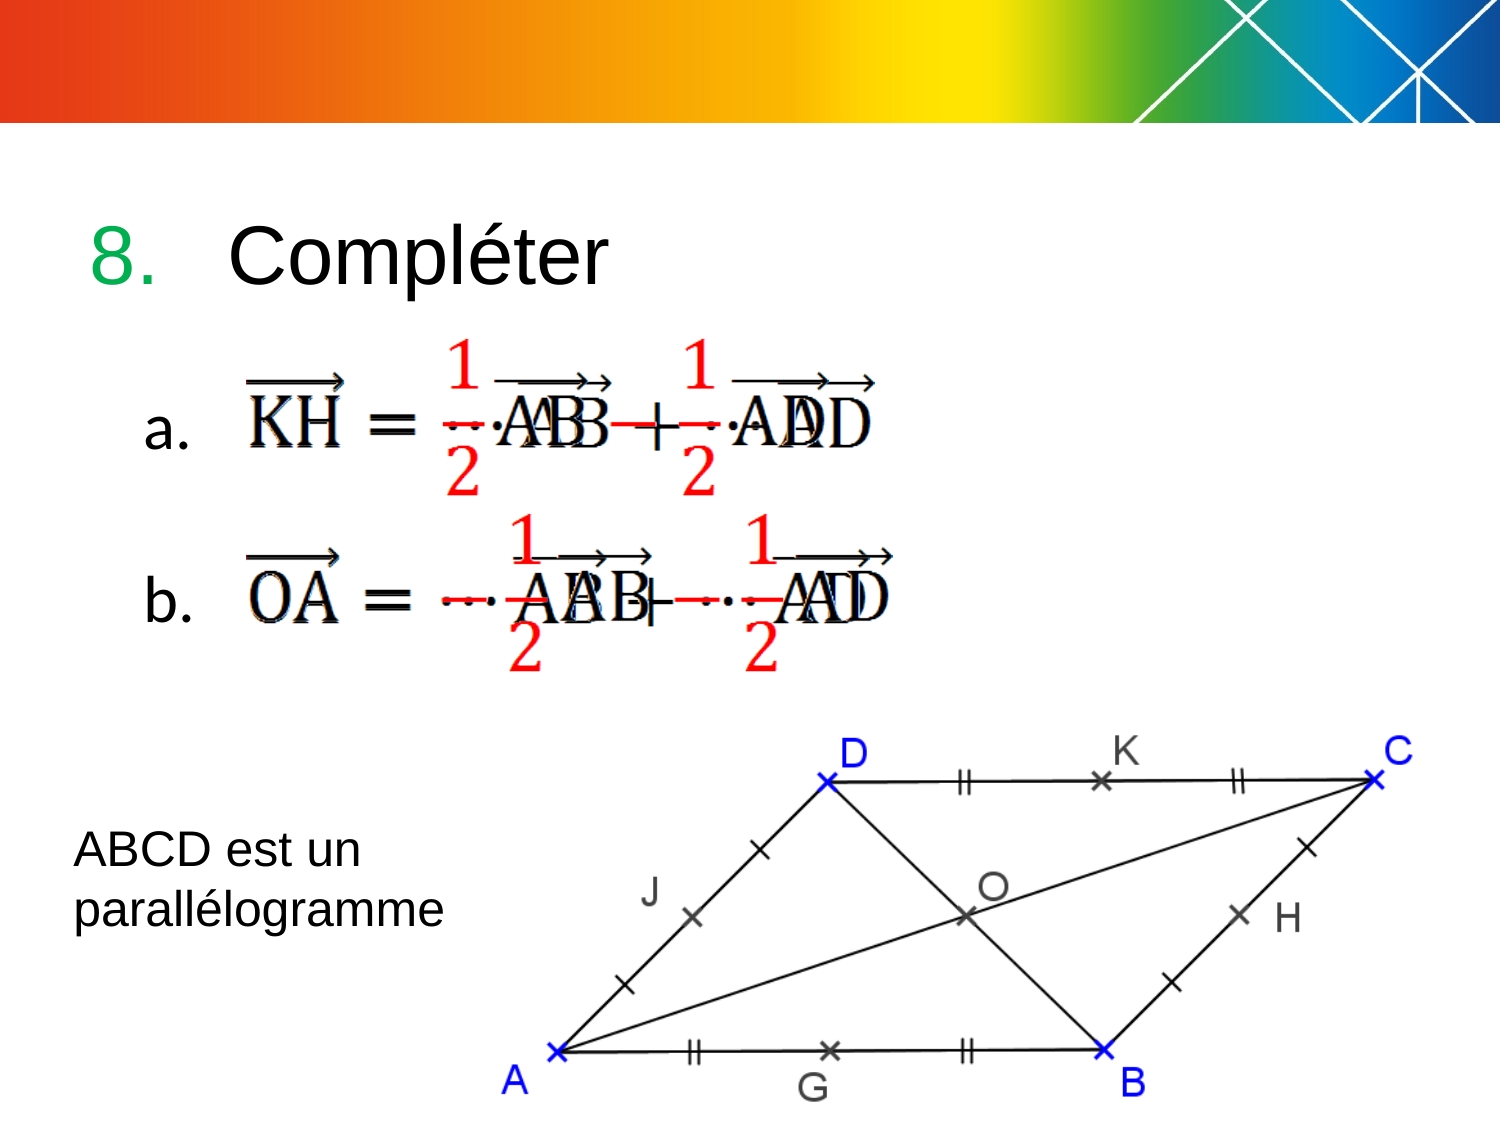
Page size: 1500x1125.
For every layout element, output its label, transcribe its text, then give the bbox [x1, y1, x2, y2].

text_box Compléter [75, 164, 1500, 339]
picture [1340, 0, 1500, 123]
picture [468, 711, 1446, 1125]
text_box ABCD est un parallélogramme [58, 808, 468, 944]
picture [0, 0, 1359, 123]
text_box a. b. [128, 375, 685, 724]
picture [246, 328, 893, 686]
